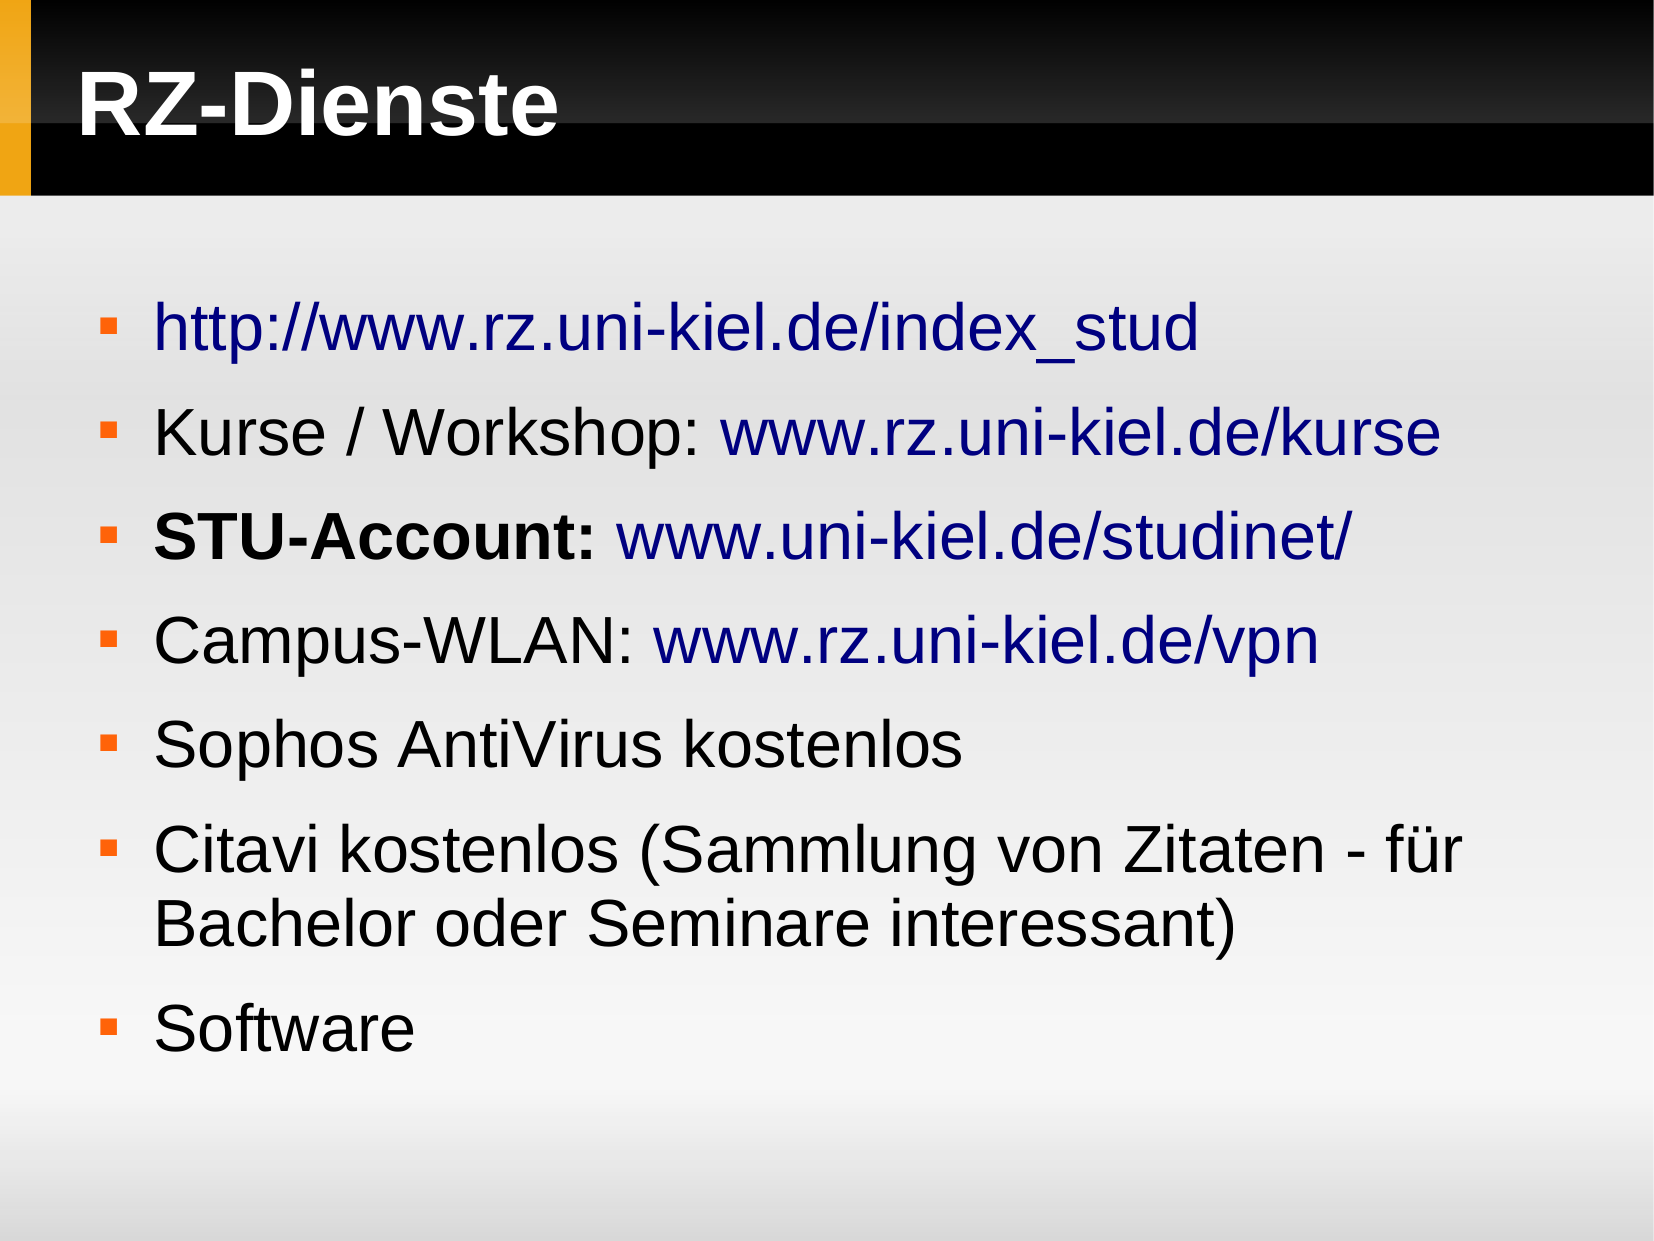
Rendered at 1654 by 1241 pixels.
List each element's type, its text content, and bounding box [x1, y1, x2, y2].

title RZ-Dienste [76, 7, 1565, 200]
picture [0, 0, 1654, 1241]
list http://www.rz.uni-kiel.de/index_stud Kurse / Workshop: www.rz.uni-kiel.de/kurse STU-Account: www.uni-kiel.de/studinet/ Campus-WLAN: www.rz.uni-kiel.de/vpn Sophos AntiVirus kostenlos Citavi kostenlos (Sammlung von Zitaten - für Bachelor oder Seminare interessant) Software [82, 290, 1571, 1094]
